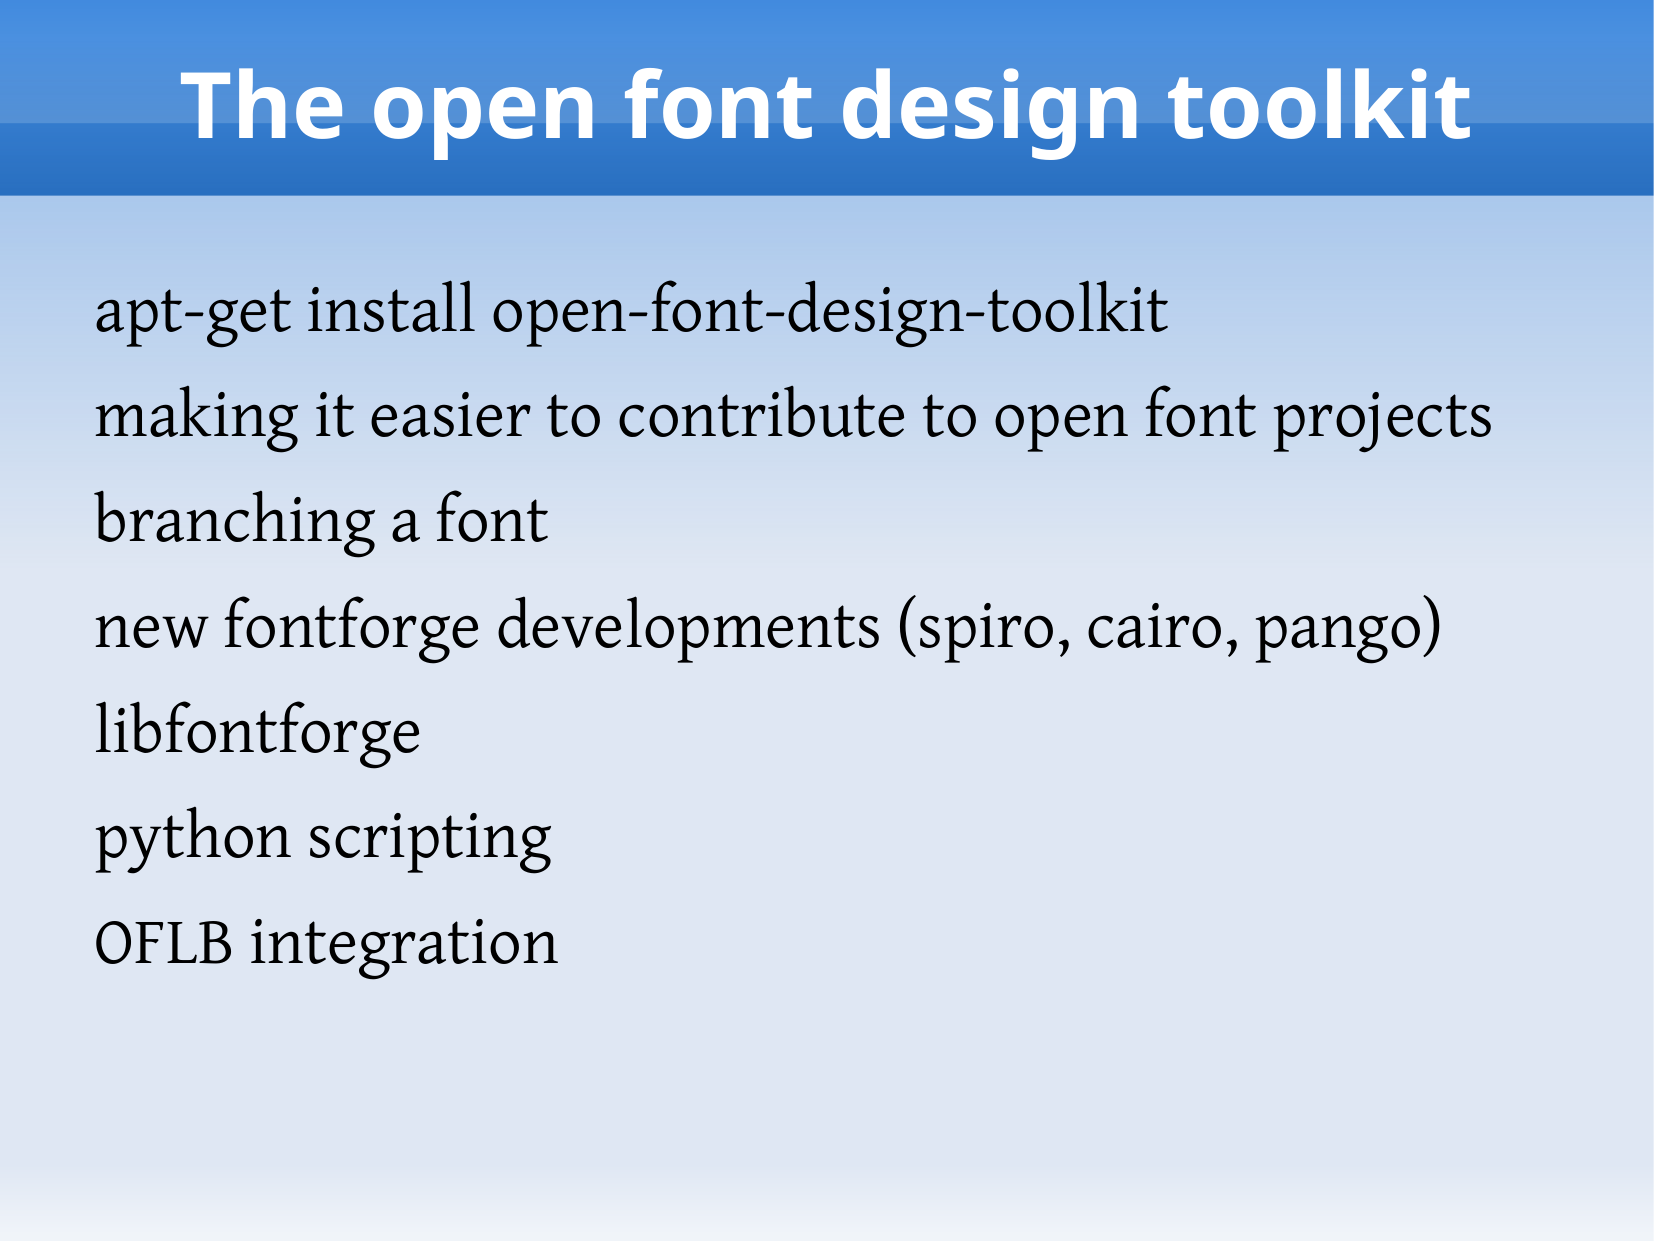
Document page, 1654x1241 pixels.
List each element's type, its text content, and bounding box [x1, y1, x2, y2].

picture [0, 0, 1654, 1241]
list apt-get install open-font-design-toolkit making it easier to contribute to open font projects branching a font new fontforge developments (spiro, cairo, pango) libfontforge python scripting OFLB integration [76, 274, 1566, 1093]
title The open font design toolkit [59, 29, 1595, 178]
